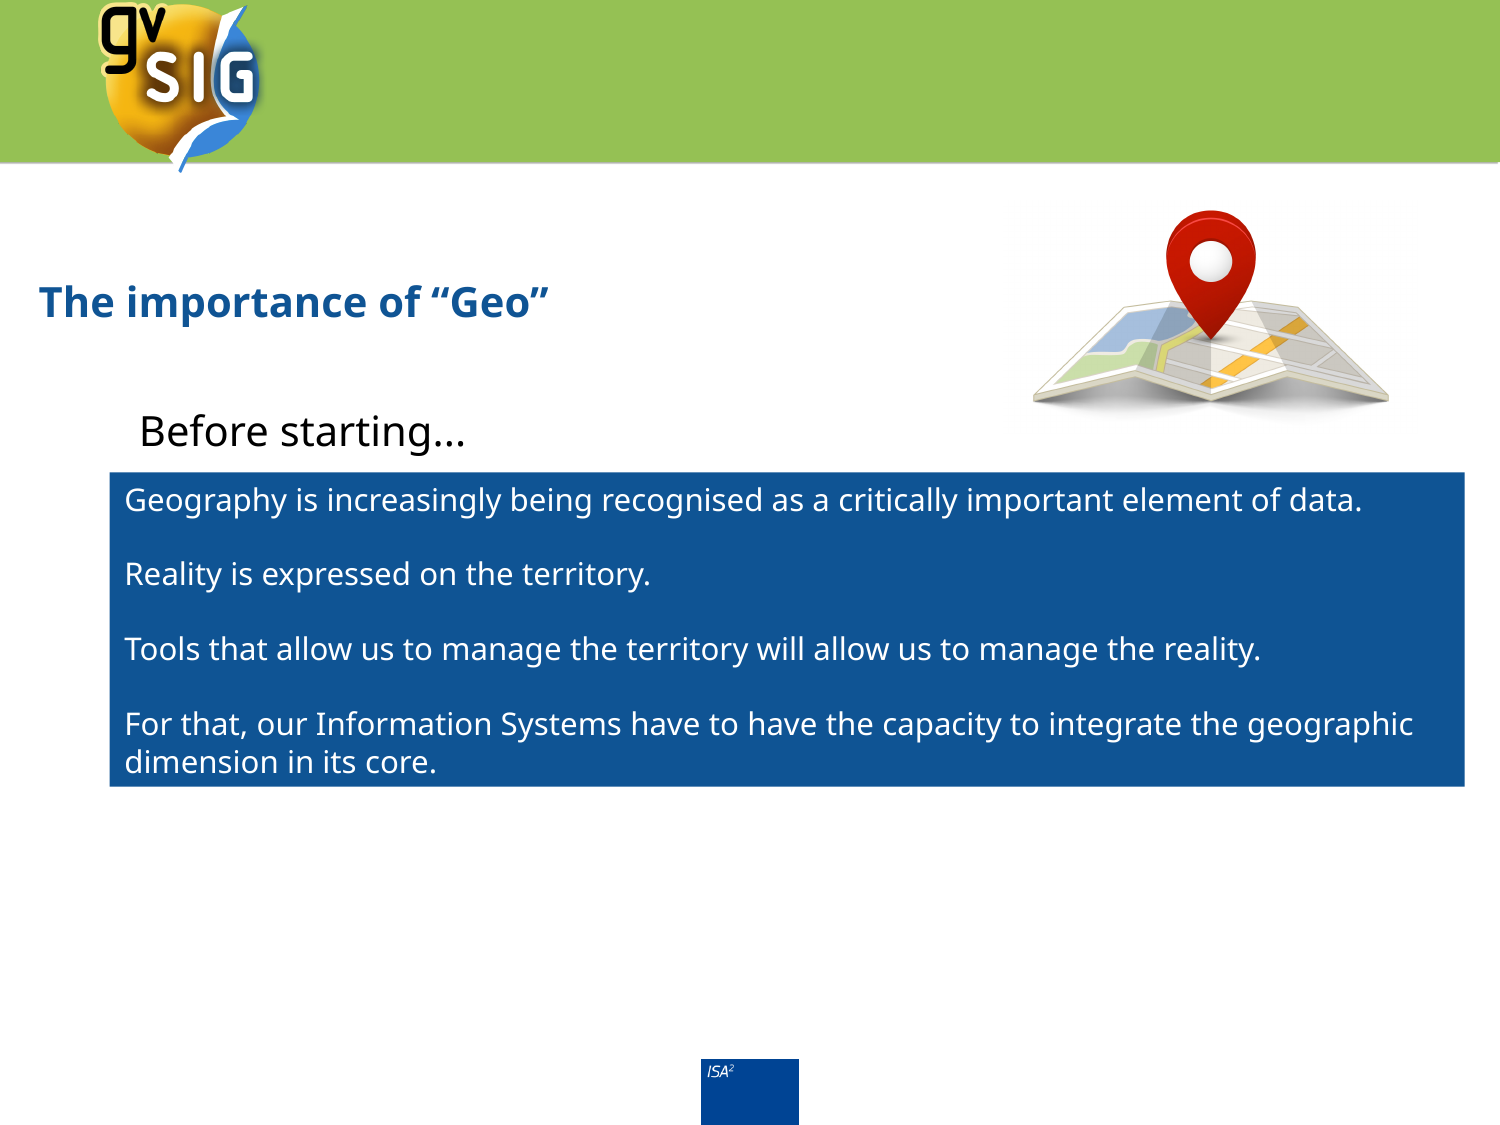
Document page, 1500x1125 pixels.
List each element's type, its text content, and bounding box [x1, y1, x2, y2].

picture [64, 2, 301, 173]
picture [701, 1059, 799, 1125]
title The importance of “Geo” [23, 224, 1003, 379]
text_box Before starting... [123, 397, 497, 462]
text_box Geography is increasingly being recognised as a critically important element of data. Reality is expressed on the territory. Tools that allow us to manage the territory will allow us to manage the reality. For that, our Information Systems have to have the capacity to integrate the geographic dimension in its core. [109, 472, 1465, 787]
picture [1003, 200, 1418, 434]
